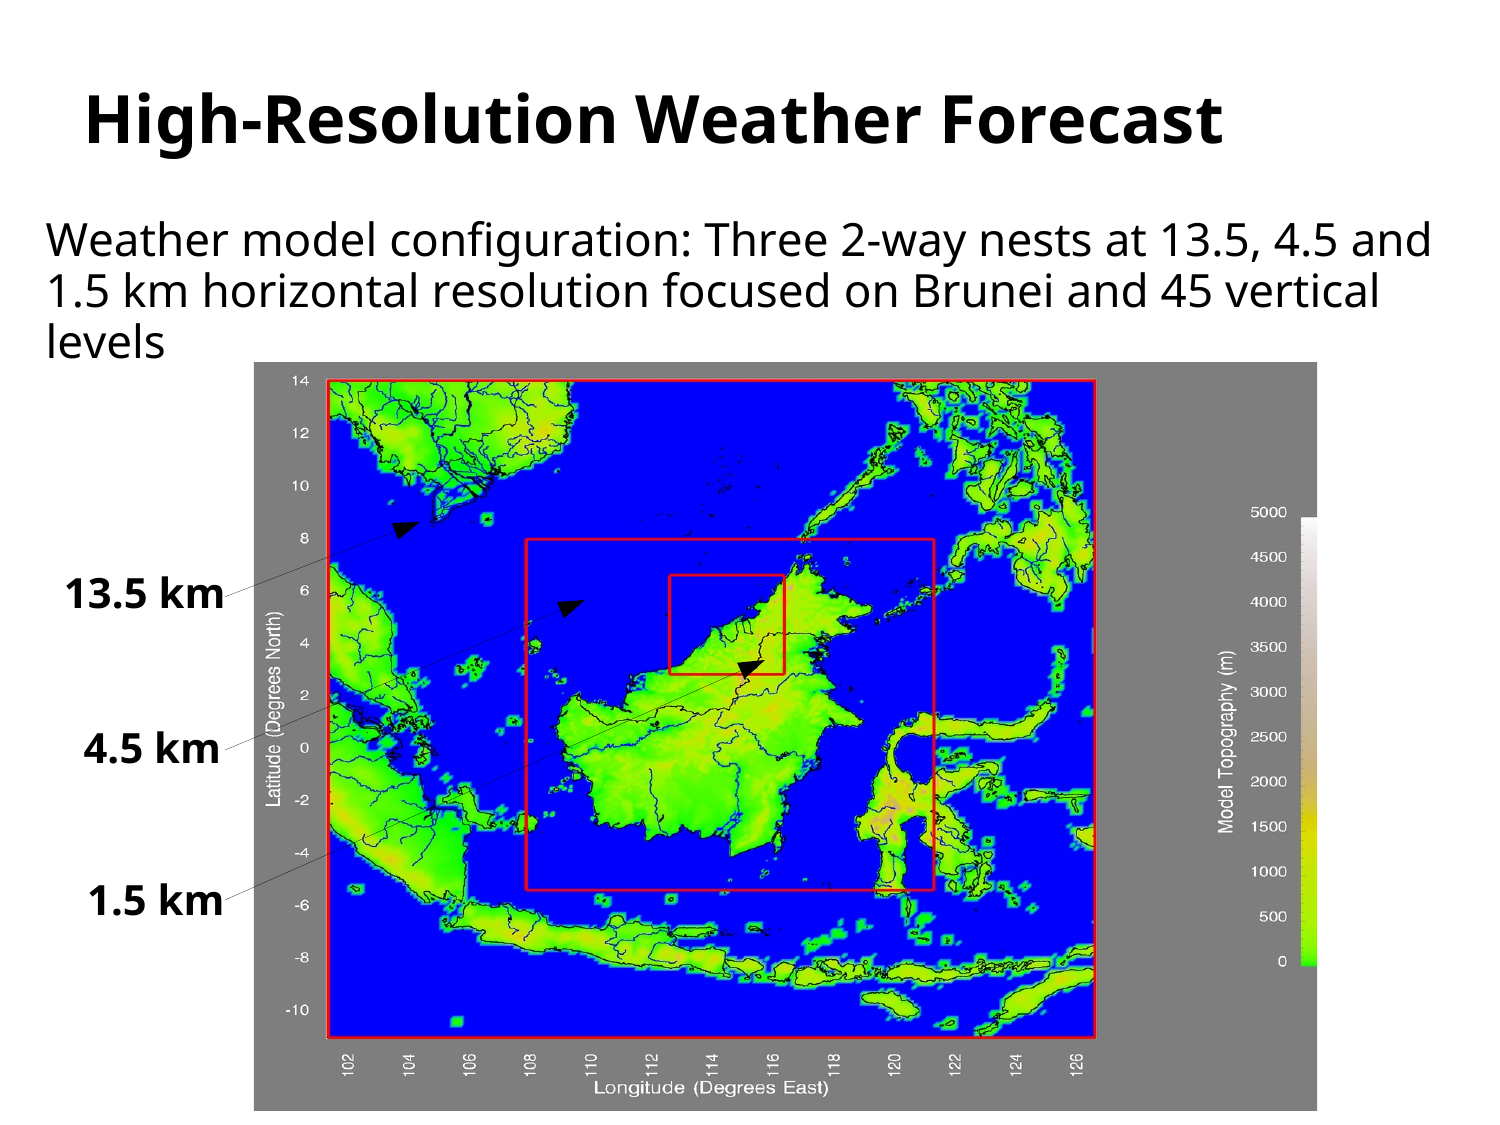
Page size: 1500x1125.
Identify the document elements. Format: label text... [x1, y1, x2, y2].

text_box Weather model configuration: Three 2-way nests at 13.5, 4.5 and 1.5 km horizontal resolution focused on Brunei and 45 vertical levels [30, 208, 1481, 378]
picture [253, 378, 1318, 1111]
text_box High-Resolution Weather Forecast [69, 68, 1420, 190]
text_box 13.5 km [63, 571, 226, 619]
text_box 4.5 km [83, 726, 222, 773]
text_box 1.5 km [86, 878, 225, 925]
